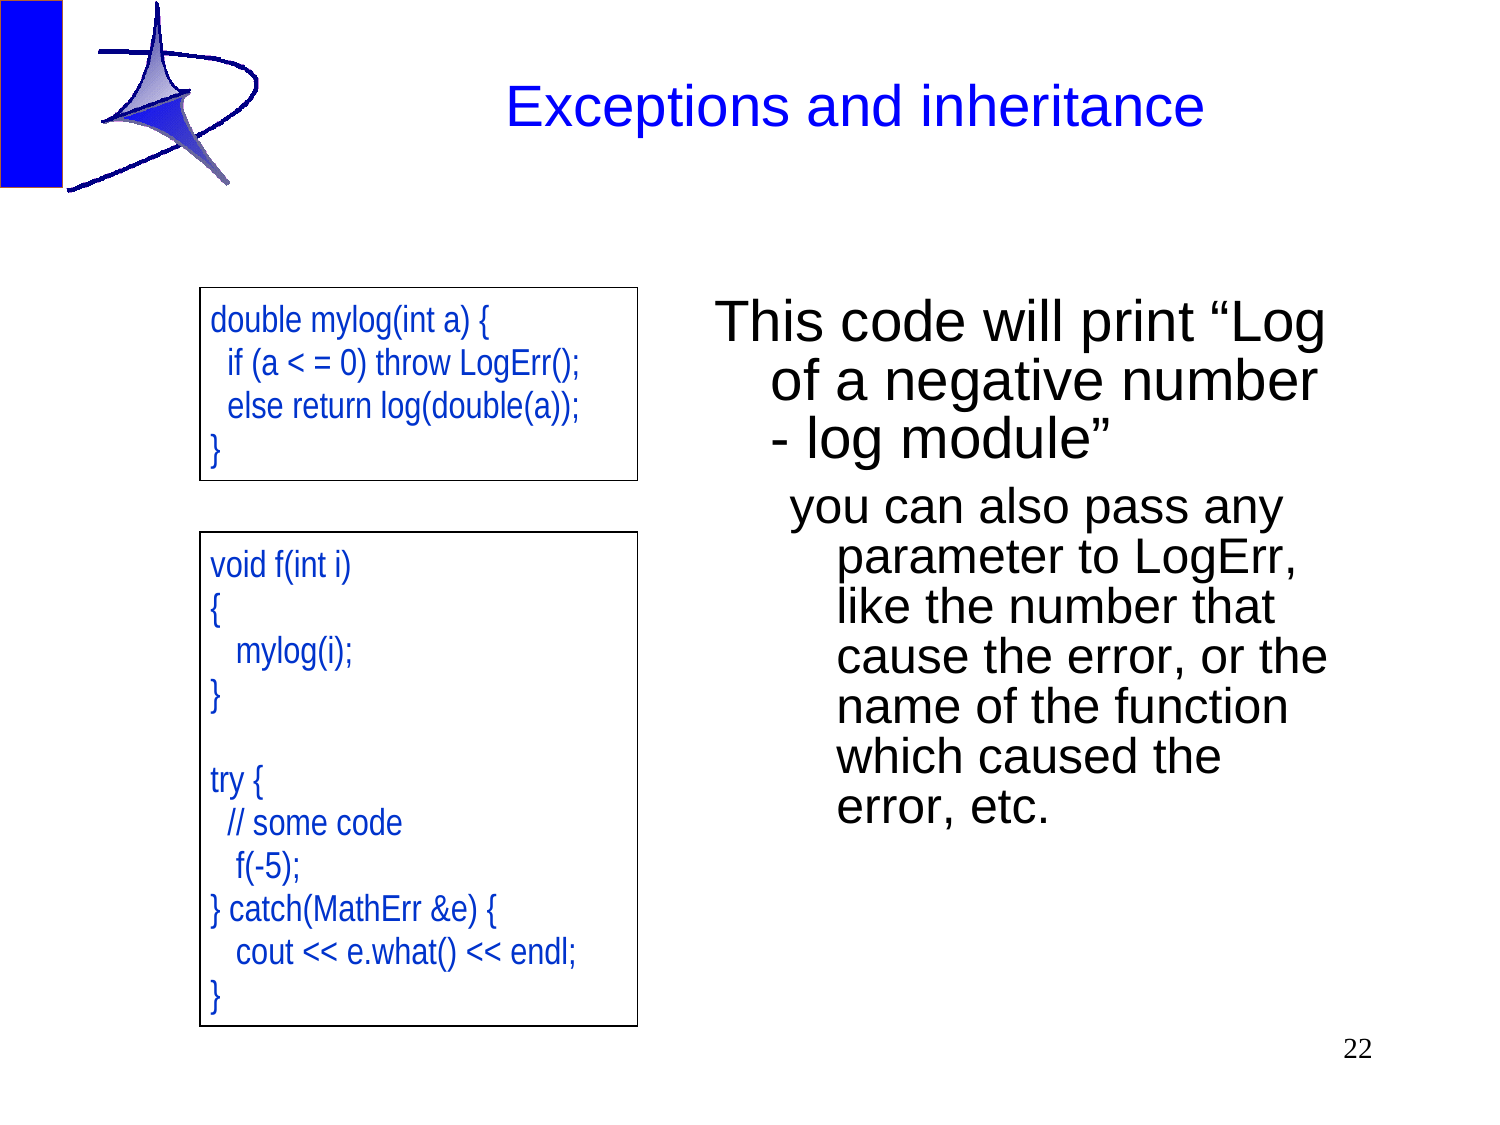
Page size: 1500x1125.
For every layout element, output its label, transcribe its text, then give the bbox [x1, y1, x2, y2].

list This code will print “Log of a negative number - log module” you can also pass any parameter to LogErr, like the number that cause the error, or the name of the function which caused the error, etc. [699, 287, 1363, 965]
title Exceptions and inheritance [262, 24, 1450, 188]
picture [62, 0, 263, 197]
text_box double mylog(int a) { if (a < = 0) throw LogErr(); else return log(double(a)); } [200, 287, 638, 481]
text_box void f(int i) { mylog(i); } try { // some code f(-5); } catch(MathErr &e) { cout << e.what() << endl; } [200, 531, 638, 1026]
